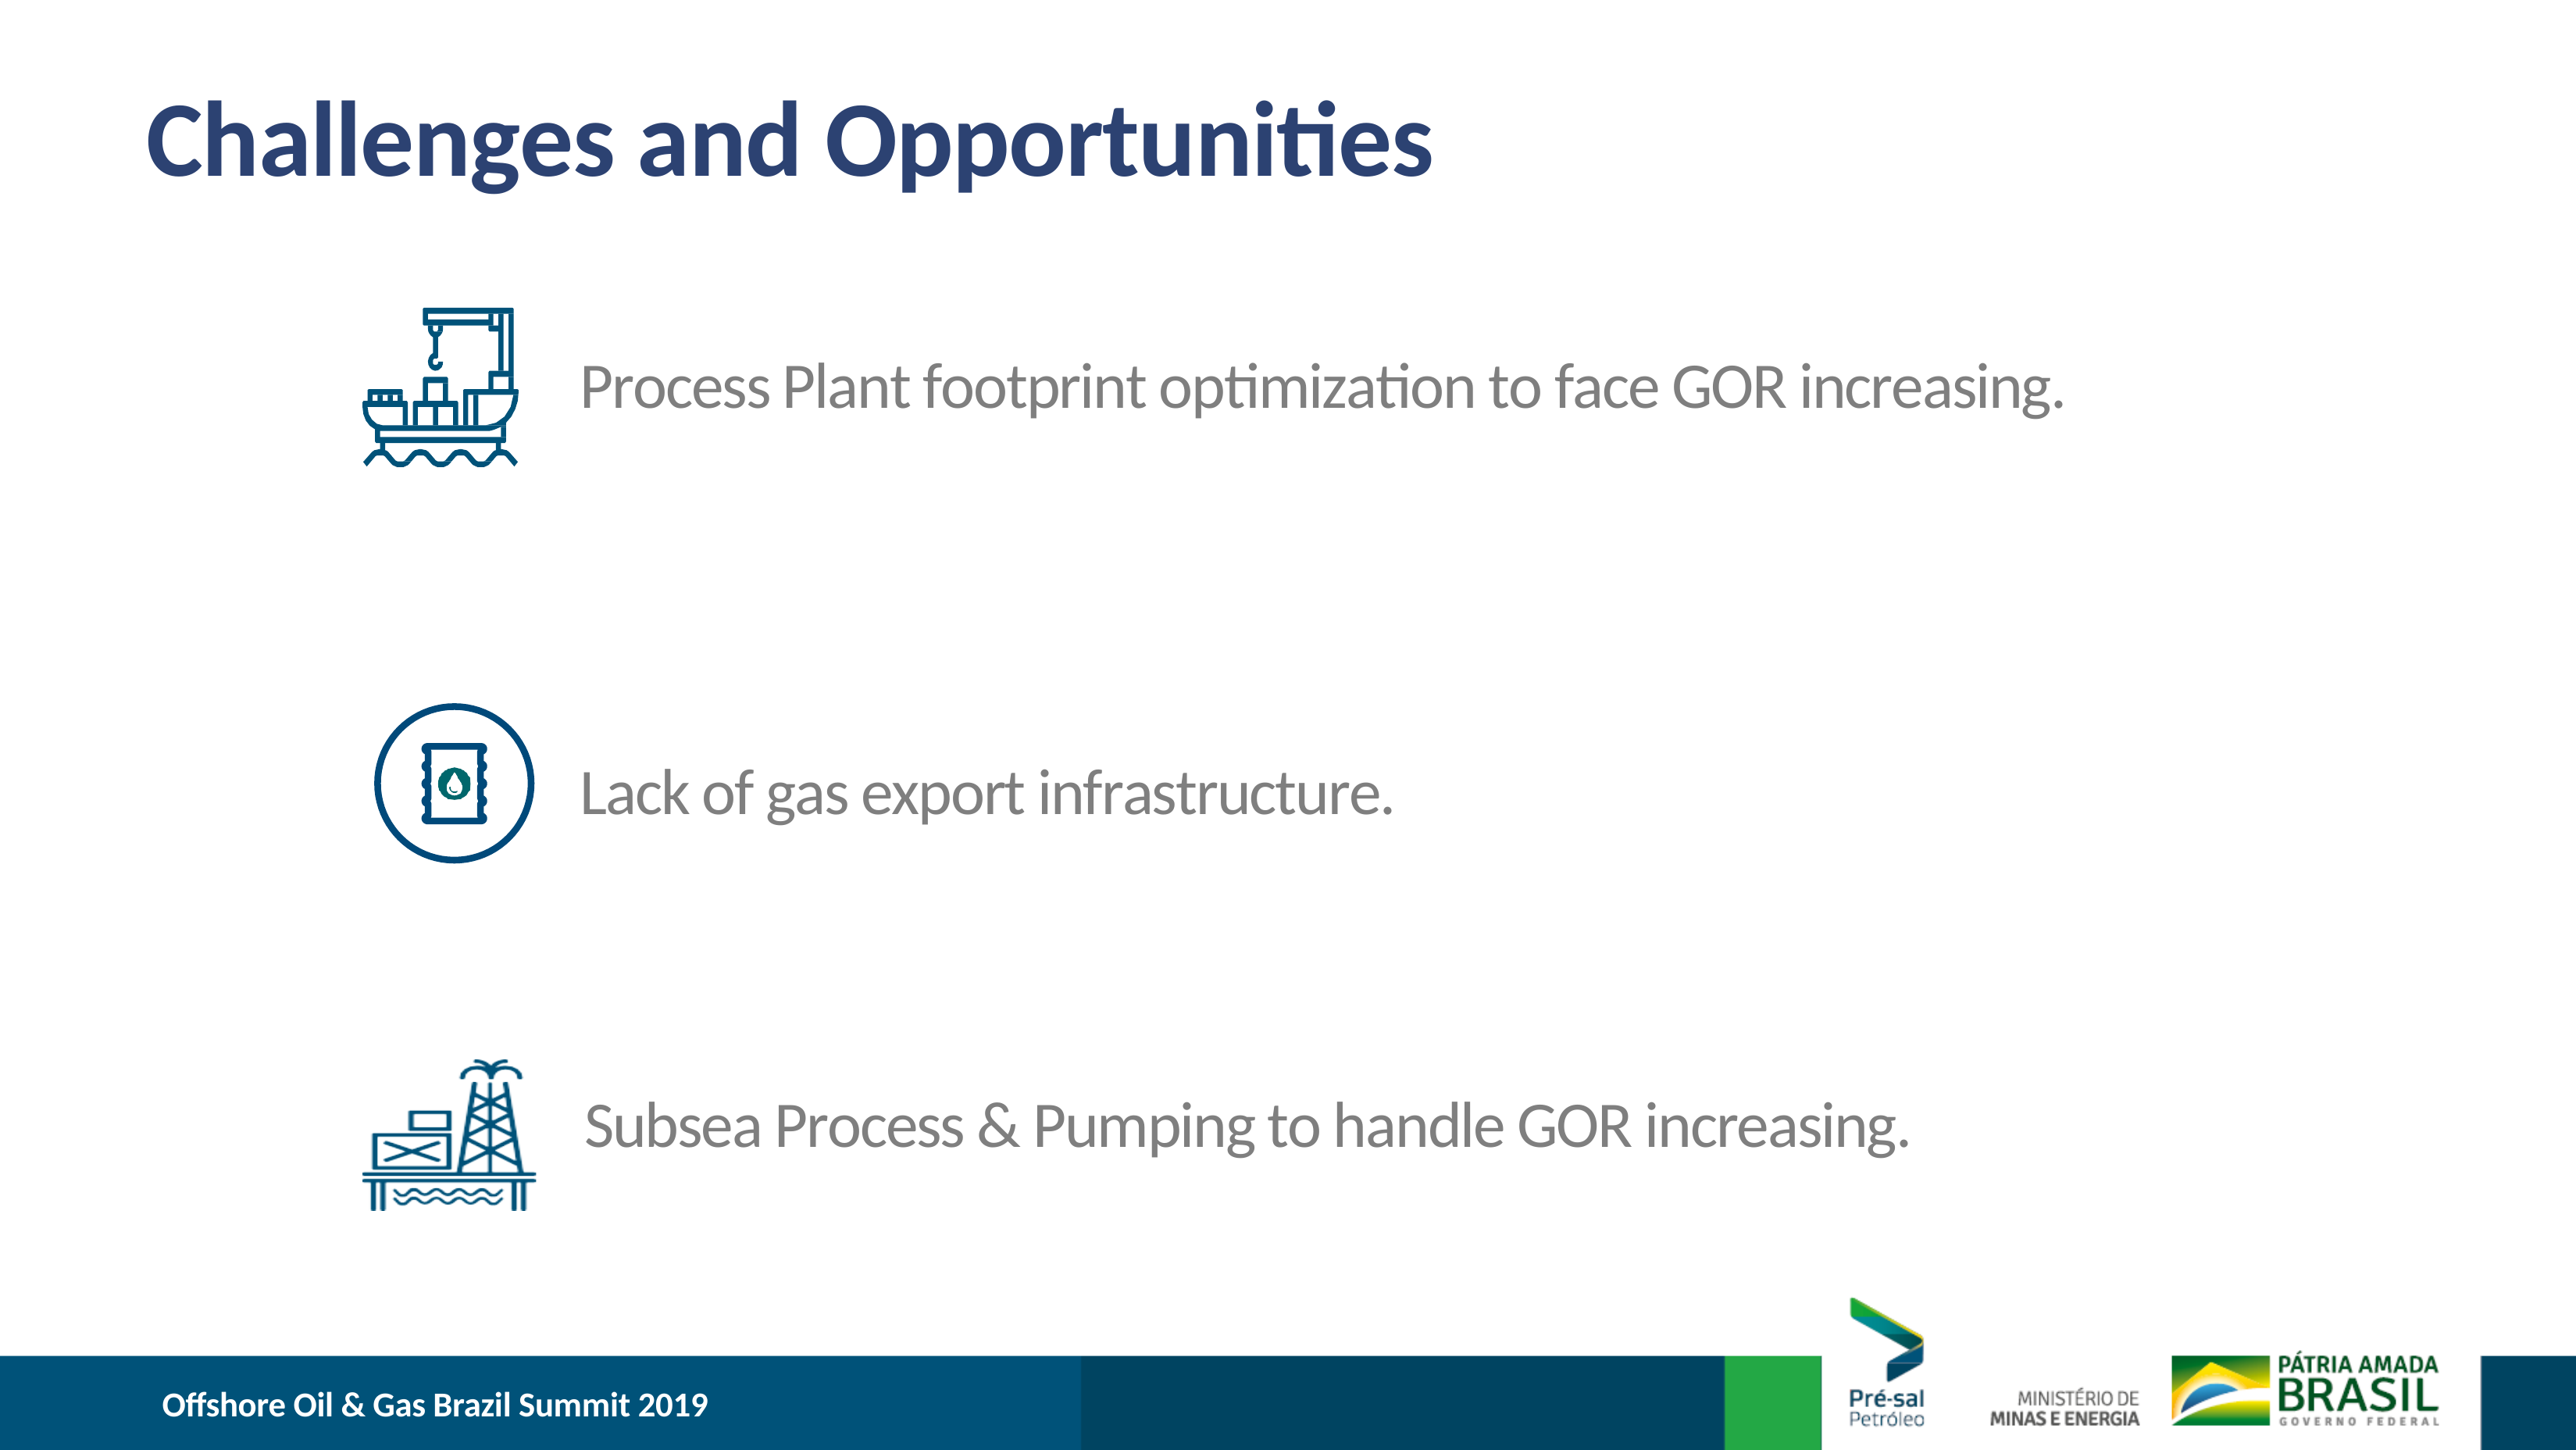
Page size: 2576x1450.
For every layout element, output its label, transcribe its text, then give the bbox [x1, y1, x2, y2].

text_box Offshore Oil & Gas Brazil Summit 2019 [160, 1388, 888, 1424]
text_box Lack of gas export infrastructure. [569, 743, 1491, 833]
text_box Subsea Process & Pumping to handle GOR increasing. [573, 1077, 2266, 1166]
text_box [362, 307, 519, 467]
text_box [381, 710, 527, 856]
title Challenges and Opportunities [134, 45, 1749, 243]
text_box Process Plant footprint optimization to face GOR increasing. [569, 337, 2174, 427]
text_box [362, 1059, 536, 1210]
